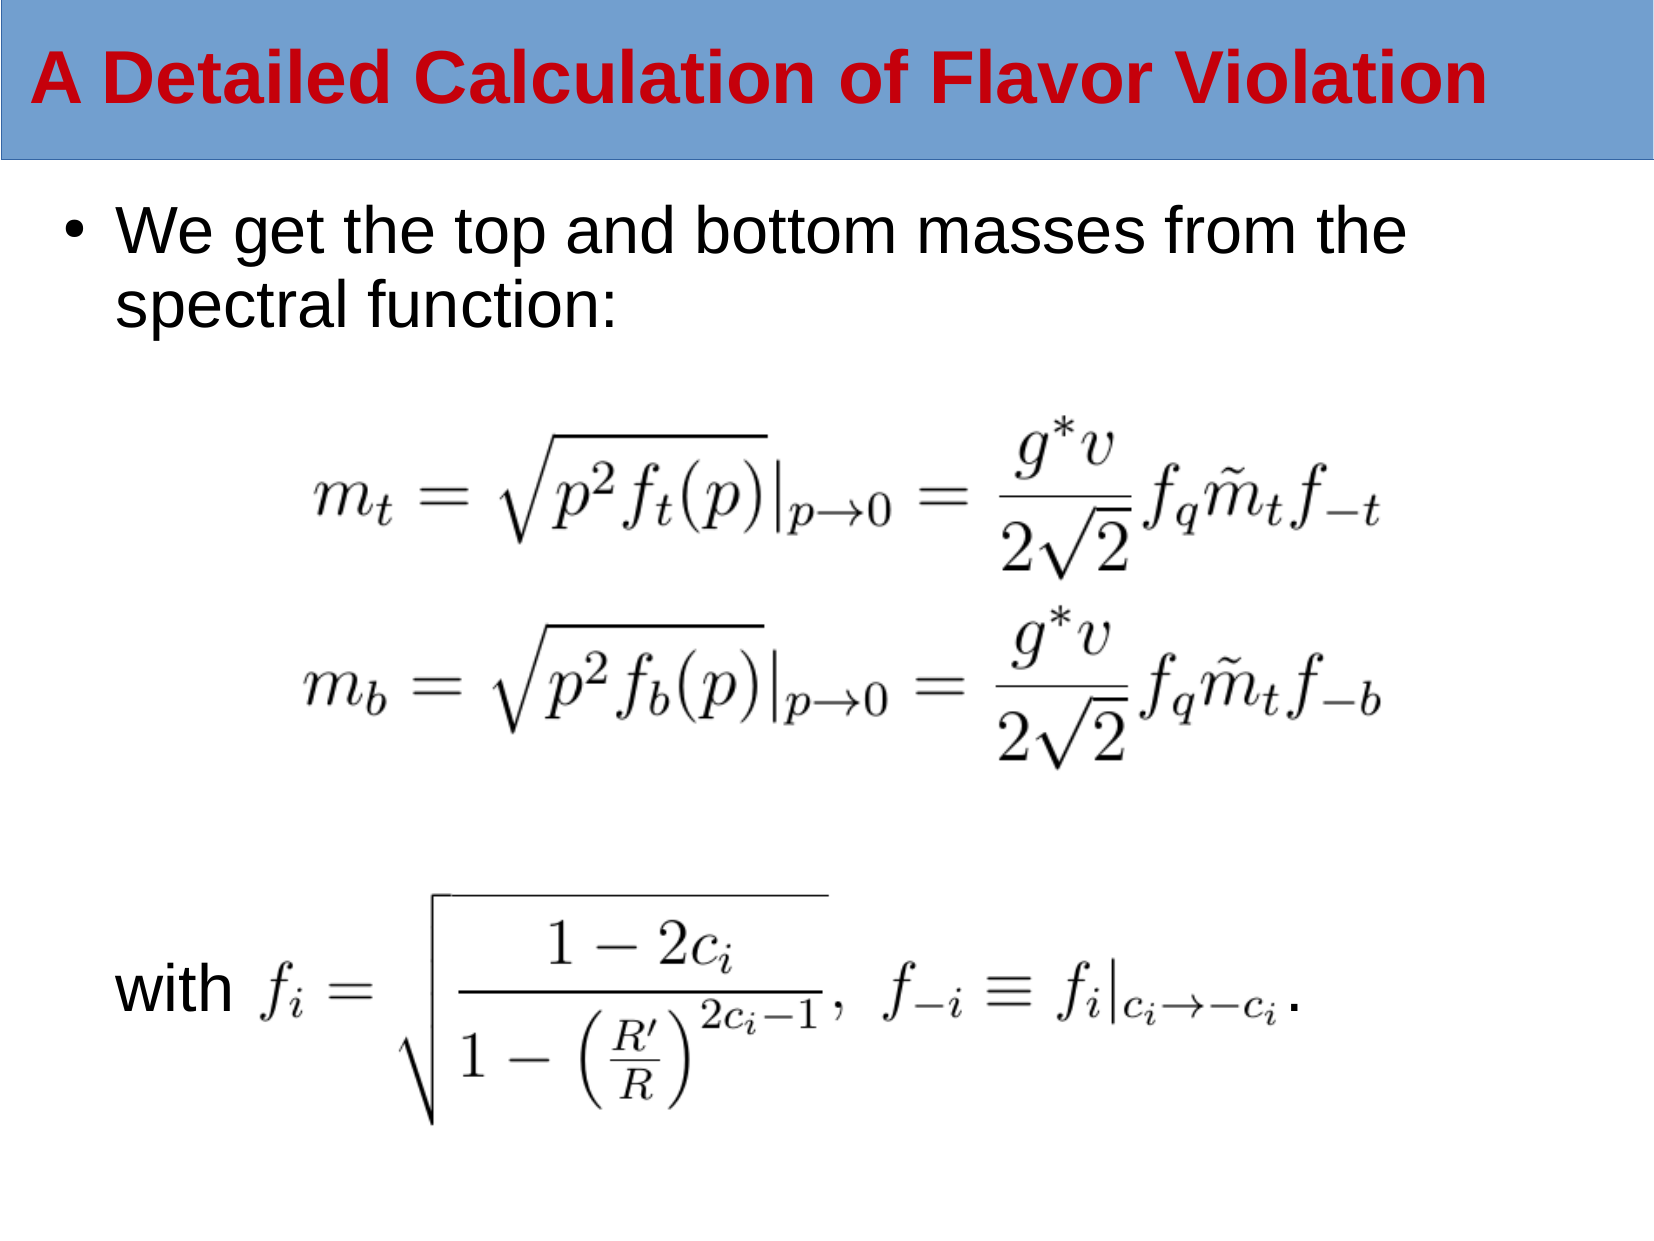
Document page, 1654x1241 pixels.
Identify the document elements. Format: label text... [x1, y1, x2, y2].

list We get the top and bottom masses from the spectral function: with . [45, 192, 1591, 1093]
text_box [1, 0, 1654, 160]
picture [229, 1093, 1287, 1138]
title A Detailed Calculation of Flavor Violation [0, 13, 1501, 141]
picture [274, 414, 1405, 778]
